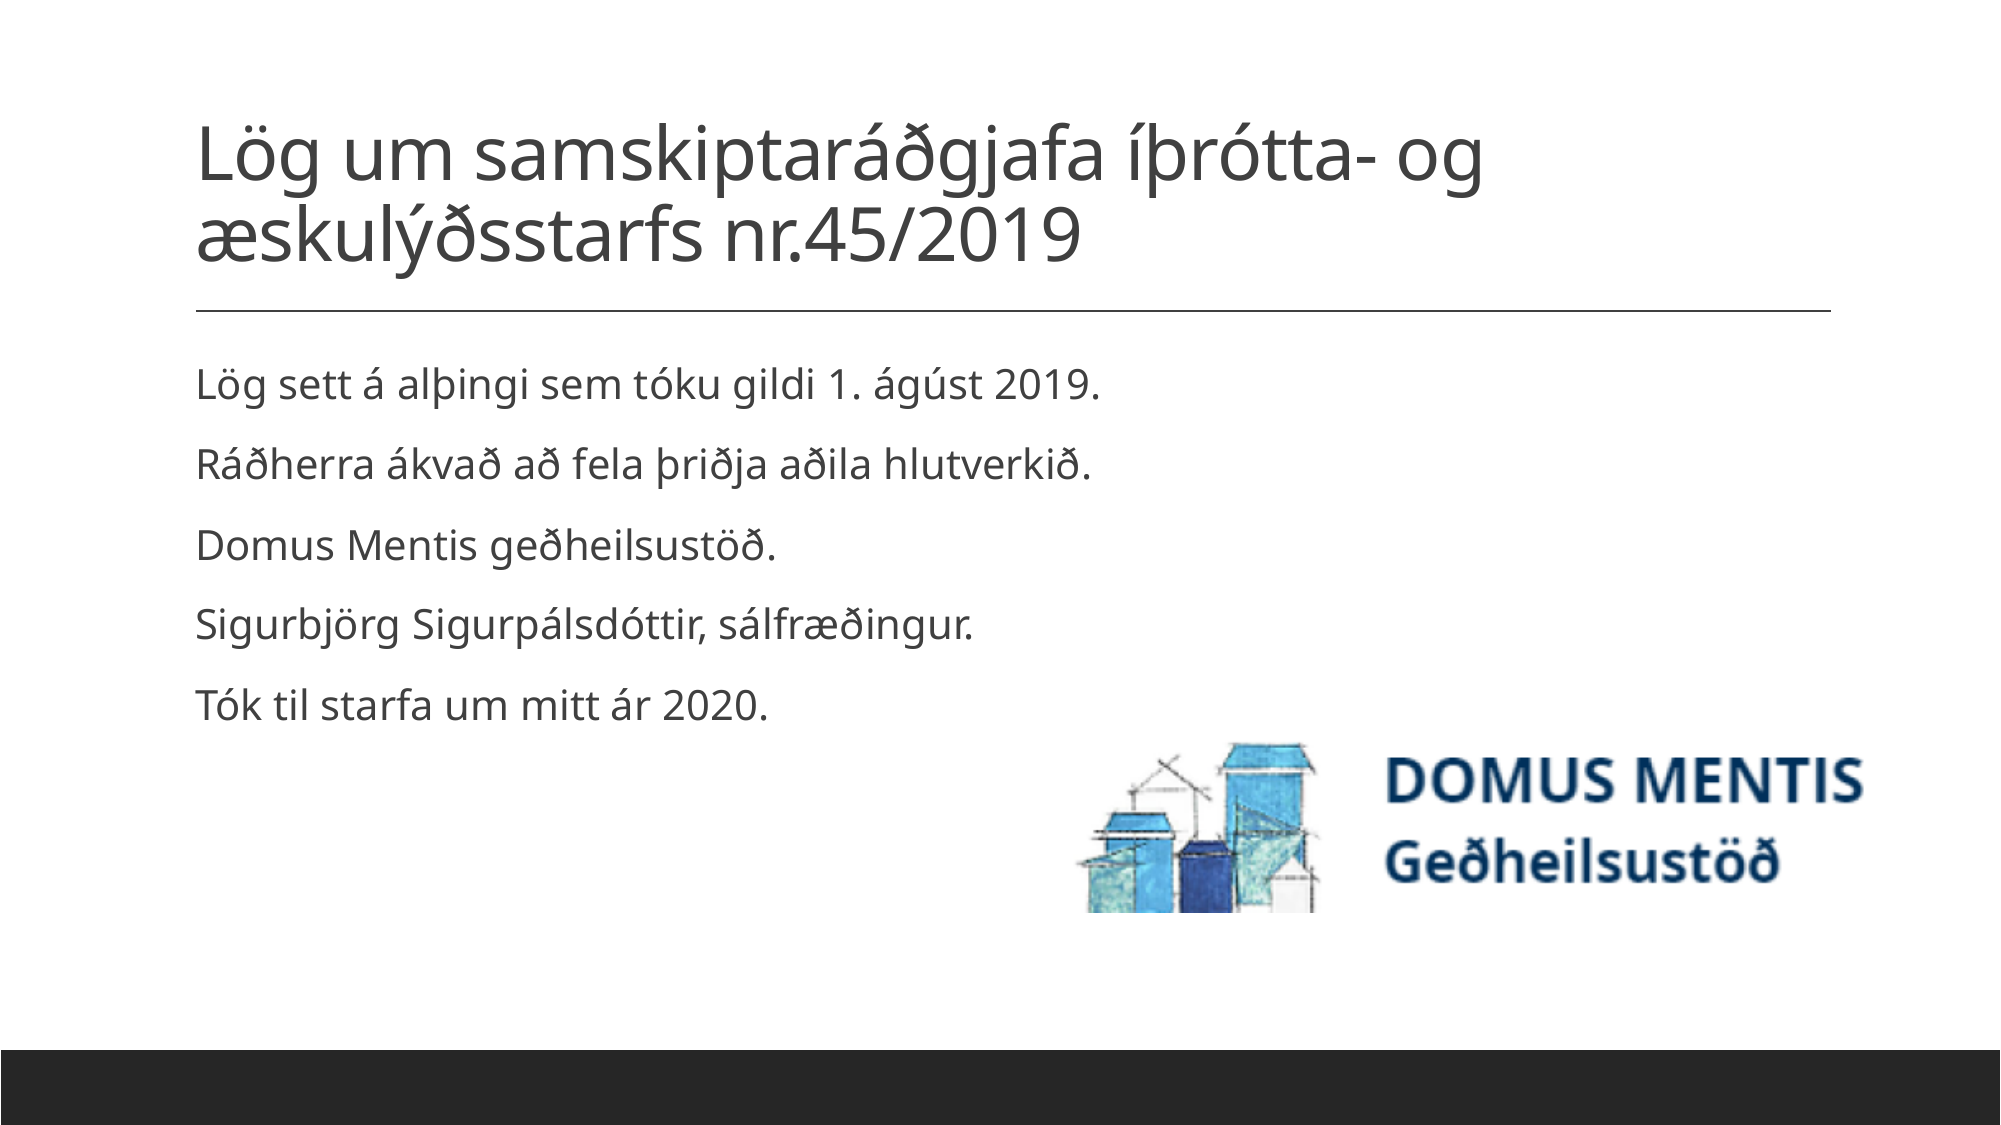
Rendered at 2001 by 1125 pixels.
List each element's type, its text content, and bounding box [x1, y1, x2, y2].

list Lög sett á alþingi sem tóku gildi 1. ágúst 2019. Ráðherra ákvað að fela þriðja aðila hlutverkið. Domus Mentis geðheilsustöð. Sigurbjörg Sigurpálsdóttir, sálfræðingur. Tók til starfa um mitt ár 2020. [180, 345, 1831, 963]
picture [1064, 715, 1900, 913]
title Lög um samskiptaráðgjafa íþrótta- og æskulýðsstarfs nr.45/2019 [180, 47, 1831, 286]
